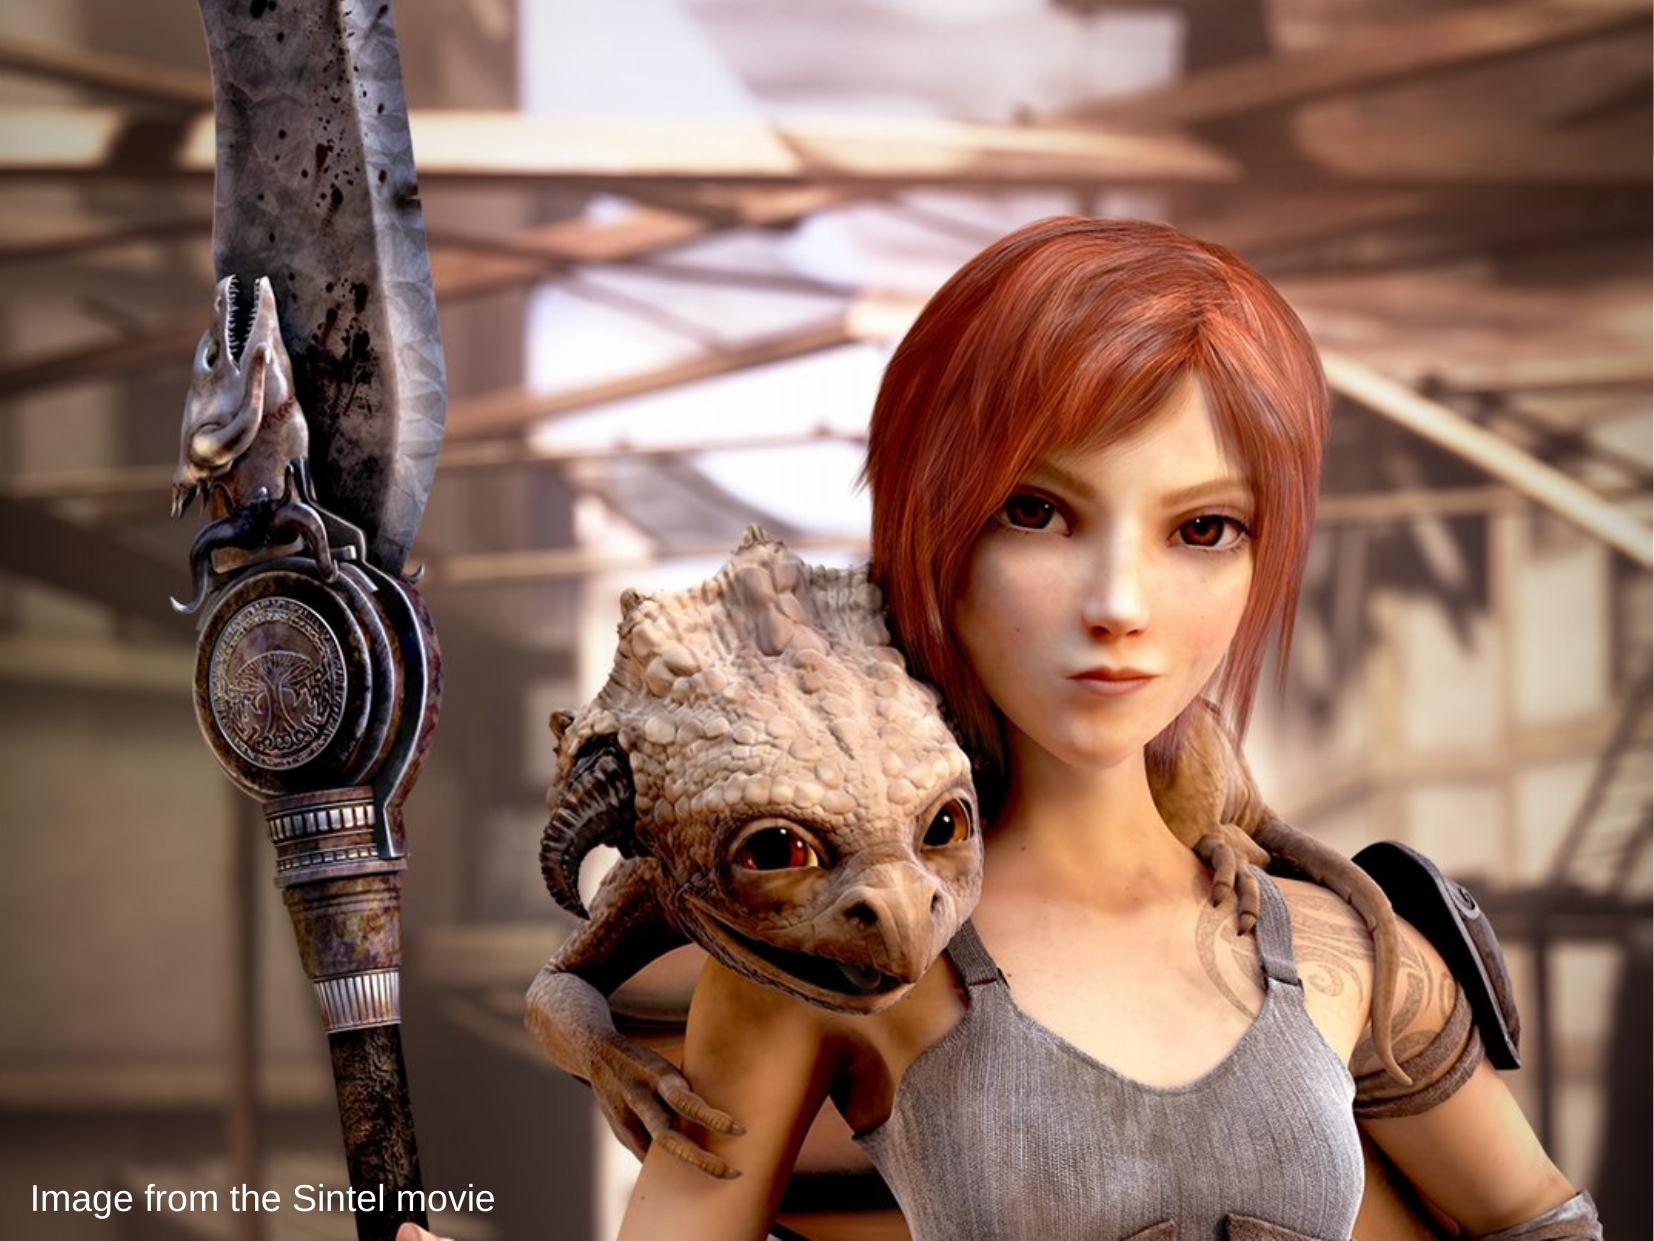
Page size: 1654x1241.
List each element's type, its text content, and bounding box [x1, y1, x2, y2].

picture [0, 0, 1654, 1241]
text_box Image from the Sintel movie [15, 1170, 512, 1227]
